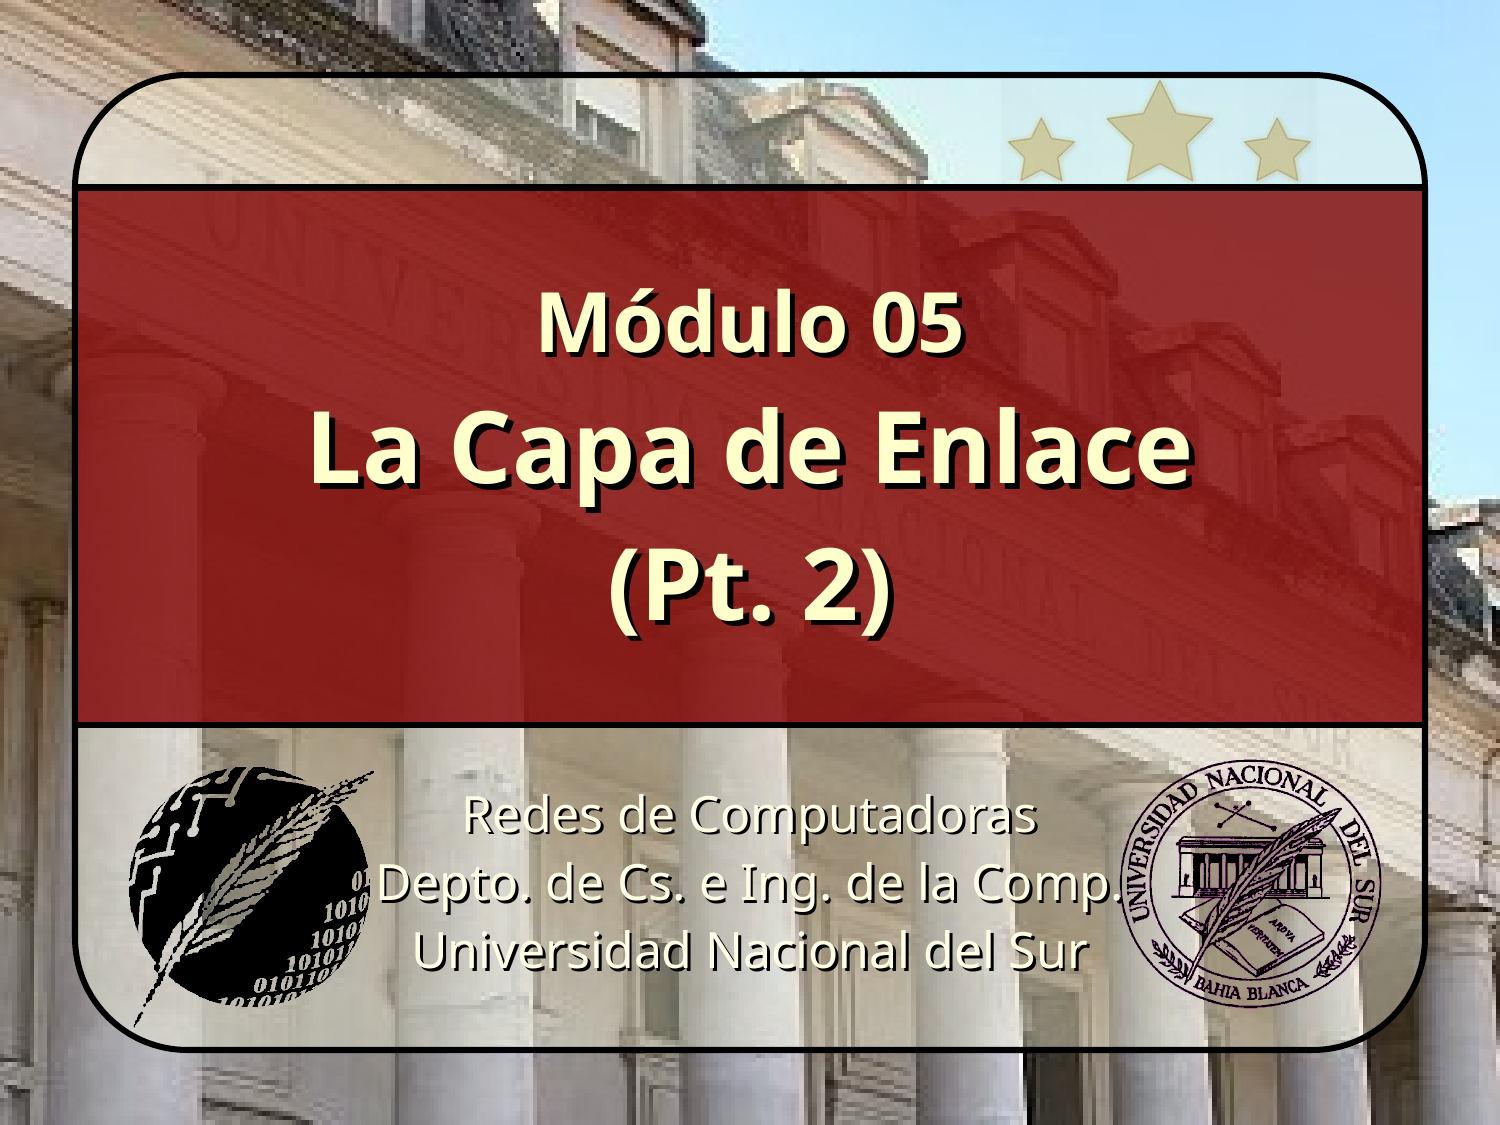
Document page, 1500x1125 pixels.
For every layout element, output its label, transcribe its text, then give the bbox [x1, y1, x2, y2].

picture [0, 0, 1500, 1125]
title Módulo 05 La Capa de Enlace (Pt. 2) [128, 187, 1372, 726]
